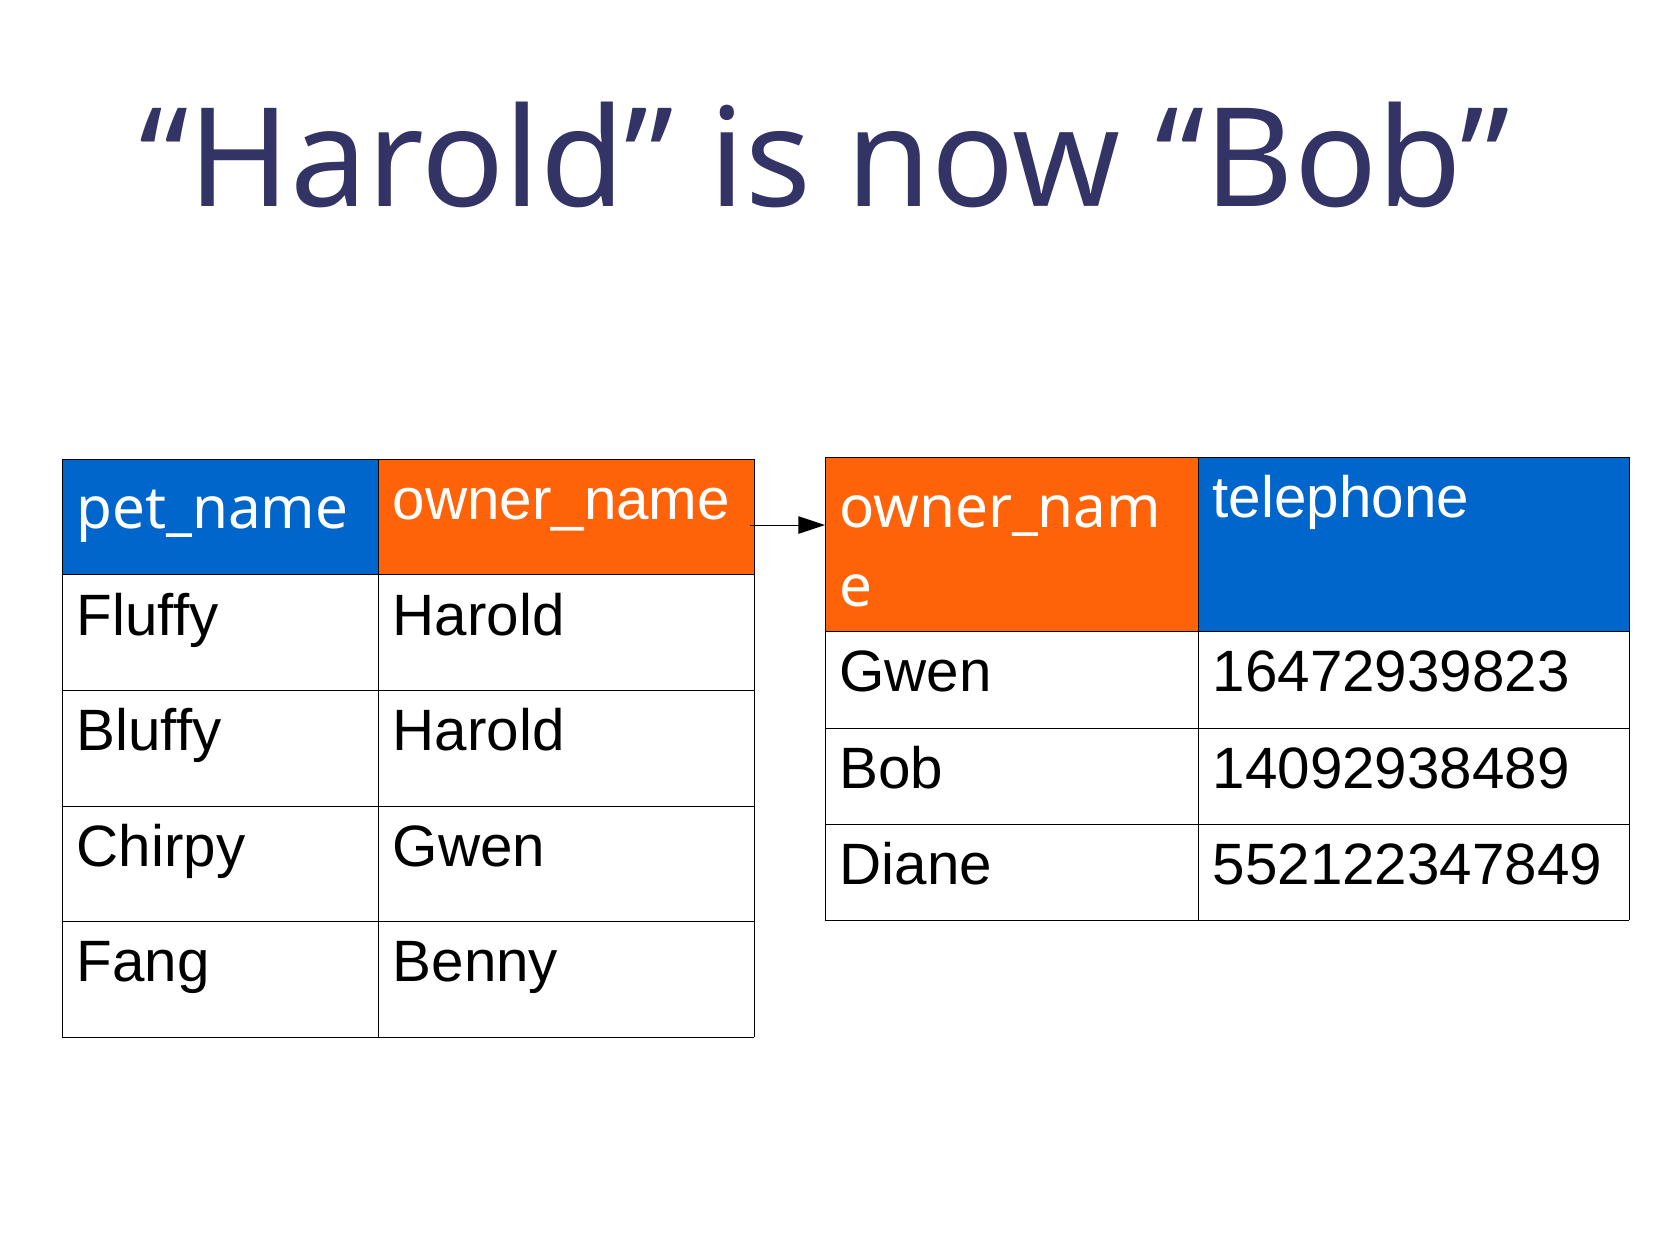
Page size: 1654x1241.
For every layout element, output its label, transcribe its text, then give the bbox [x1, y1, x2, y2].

table_cell Fluffy [63, 575, 378, 690]
table_header pet_name [63, 460, 378, 574]
table_cell 14092938489 [1199, 729, 1629, 824]
table_cell Chirpy [63, 807, 378, 921]
table_cell Diane [826, 825, 1198, 920]
table_cell Harold [379, 691, 754, 806]
table_cell Gwen [826, 632, 1198, 728]
table_cell Gwen [379, 807, 754, 921]
title “Harold” is now “Bob” [37, 56, 1613, 250]
table_cell Bob [826, 729, 1198, 824]
table_cell Fang [63, 922, 378, 1037]
table_header owner_name [379, 460, 754, 574]
table_cell Bluffy [63, 691, 378, 806]
table_cell 16472939823 [1199, 632, 1629, 728]
table_header telephone [1199, 458, 1629, 631]
table_cell Harold [379, 575, 754, 690]
table_header owner_name [826, 458, 1198, 631]
table_cell Benny [379, 922, 754, 1037]
table_cell 552122347849 [1199, 825, 1629, 920]
